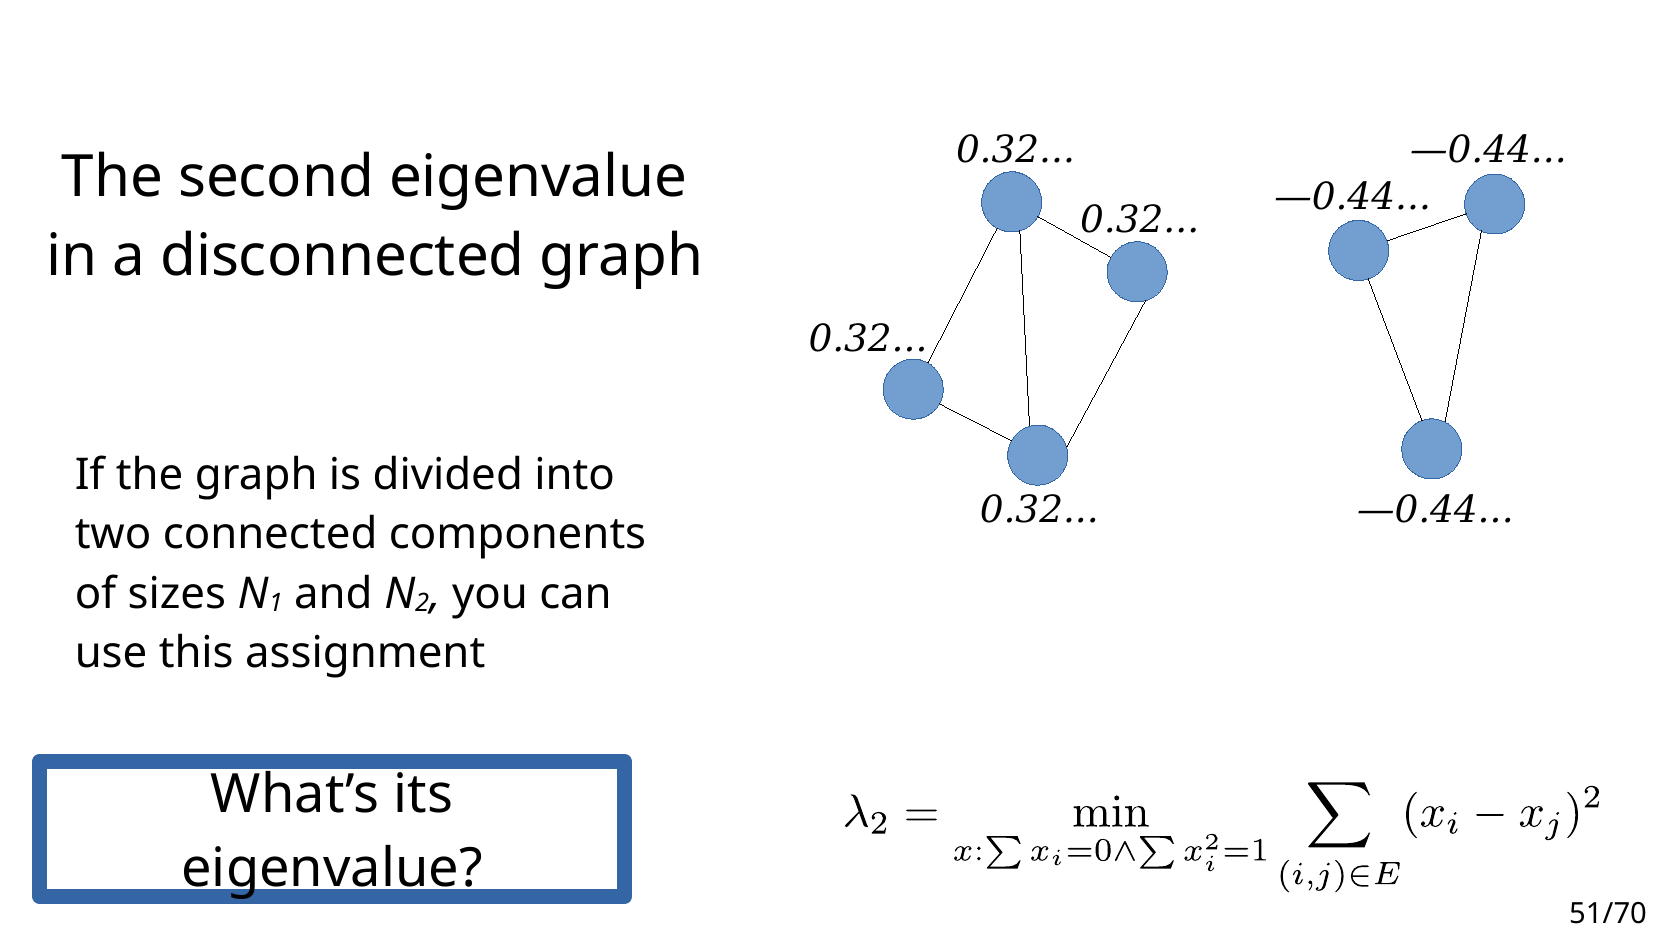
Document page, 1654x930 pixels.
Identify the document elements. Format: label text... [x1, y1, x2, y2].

text_box —0.44... [1395, 119, 1584, 186]
text_box 0.32... [965, 480, 1129, 546]
text_box 0.32... [1065, 190, 1229, 257]
picture [840, 776, 1603, 895]
text_box —0.44... [1259, 167, 1448, 233]
text_box —0.44... [1342, 480, 1531, 546]
text_box [1464, 186, 1525, 234]
text_box [883, 375, 944, 420]
title The second eigenvalue in a disconnected graph [29, 37, 720, 391]
text_box 0.32... [941, 119, 1105, 186]
text_box [1007, 425, 1068, 480]
text_box [1401, 418, 1462, 479]
text_box If the graph is divided into two connected components of sizes N1 and N2, you can use this assignment [60, 435, 691, 706]
text_box [1328, 233, 1389, 281]
text_box 0.32... [793, 308, 957, 375]
text_box What’s its eigenvalue? [39, 761, 625, 897]
text_box [1107, 257, 1168, 302]
text_box [981, 186, 1042, 232]
